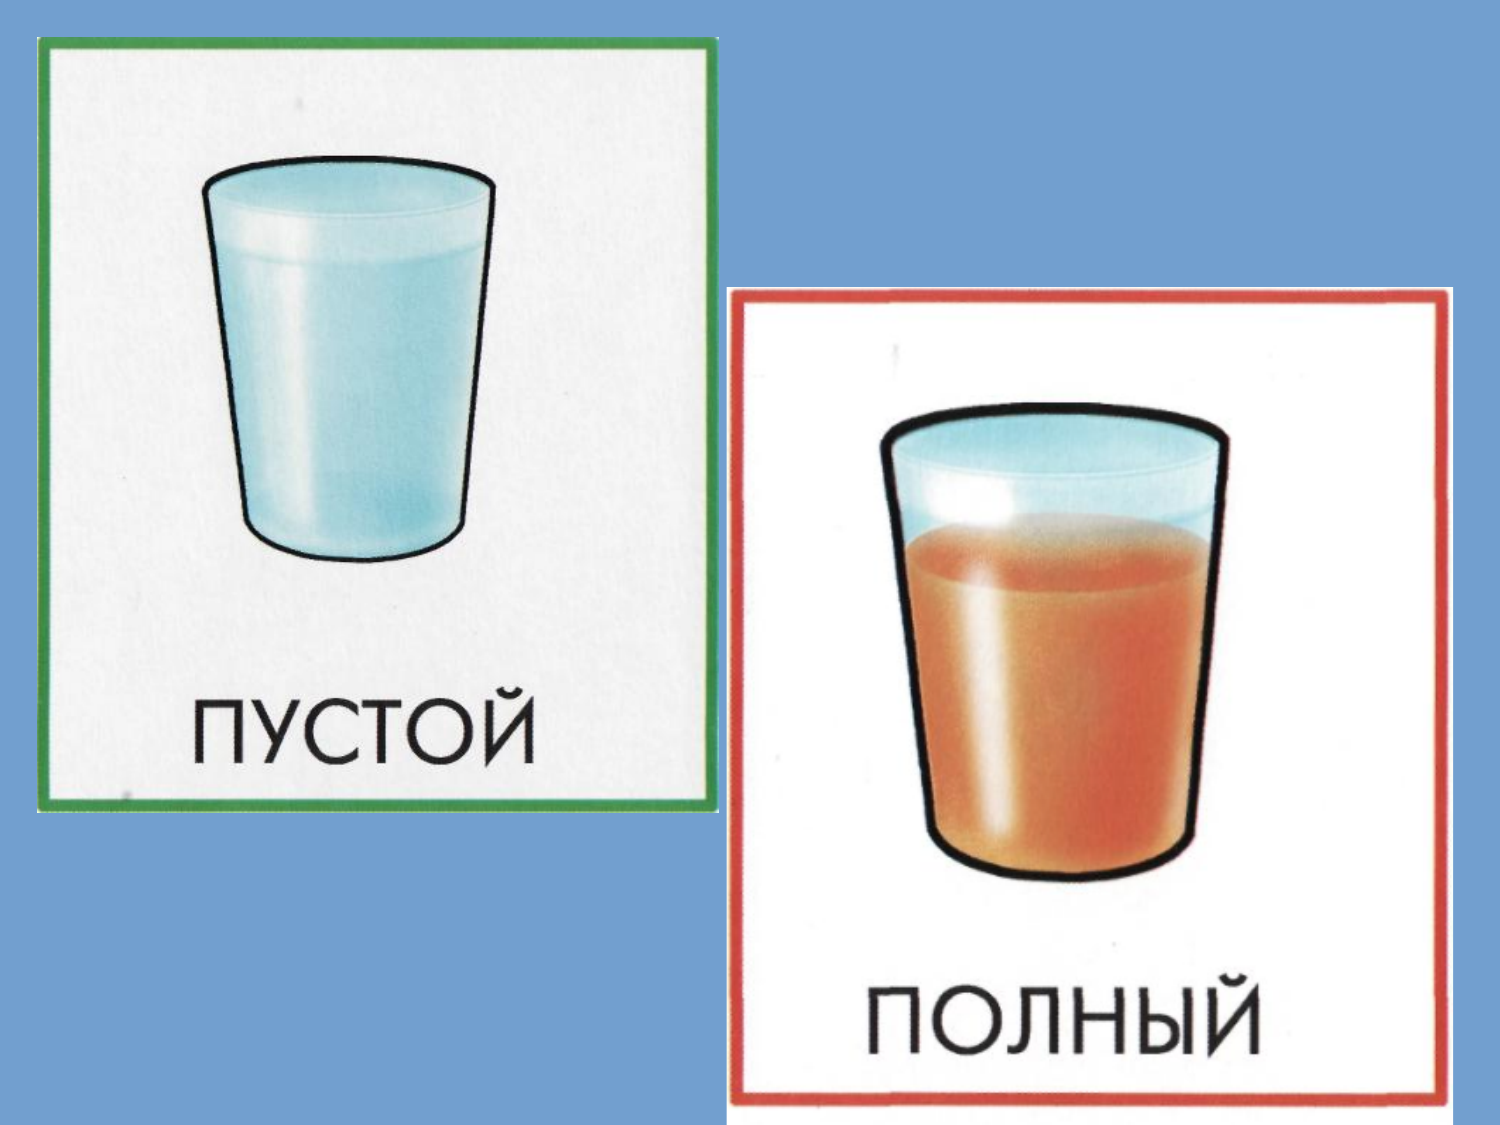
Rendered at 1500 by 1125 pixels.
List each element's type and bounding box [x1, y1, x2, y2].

picture [726, 287, 1454, 1125]
picture [37, 37, 719, 813]
